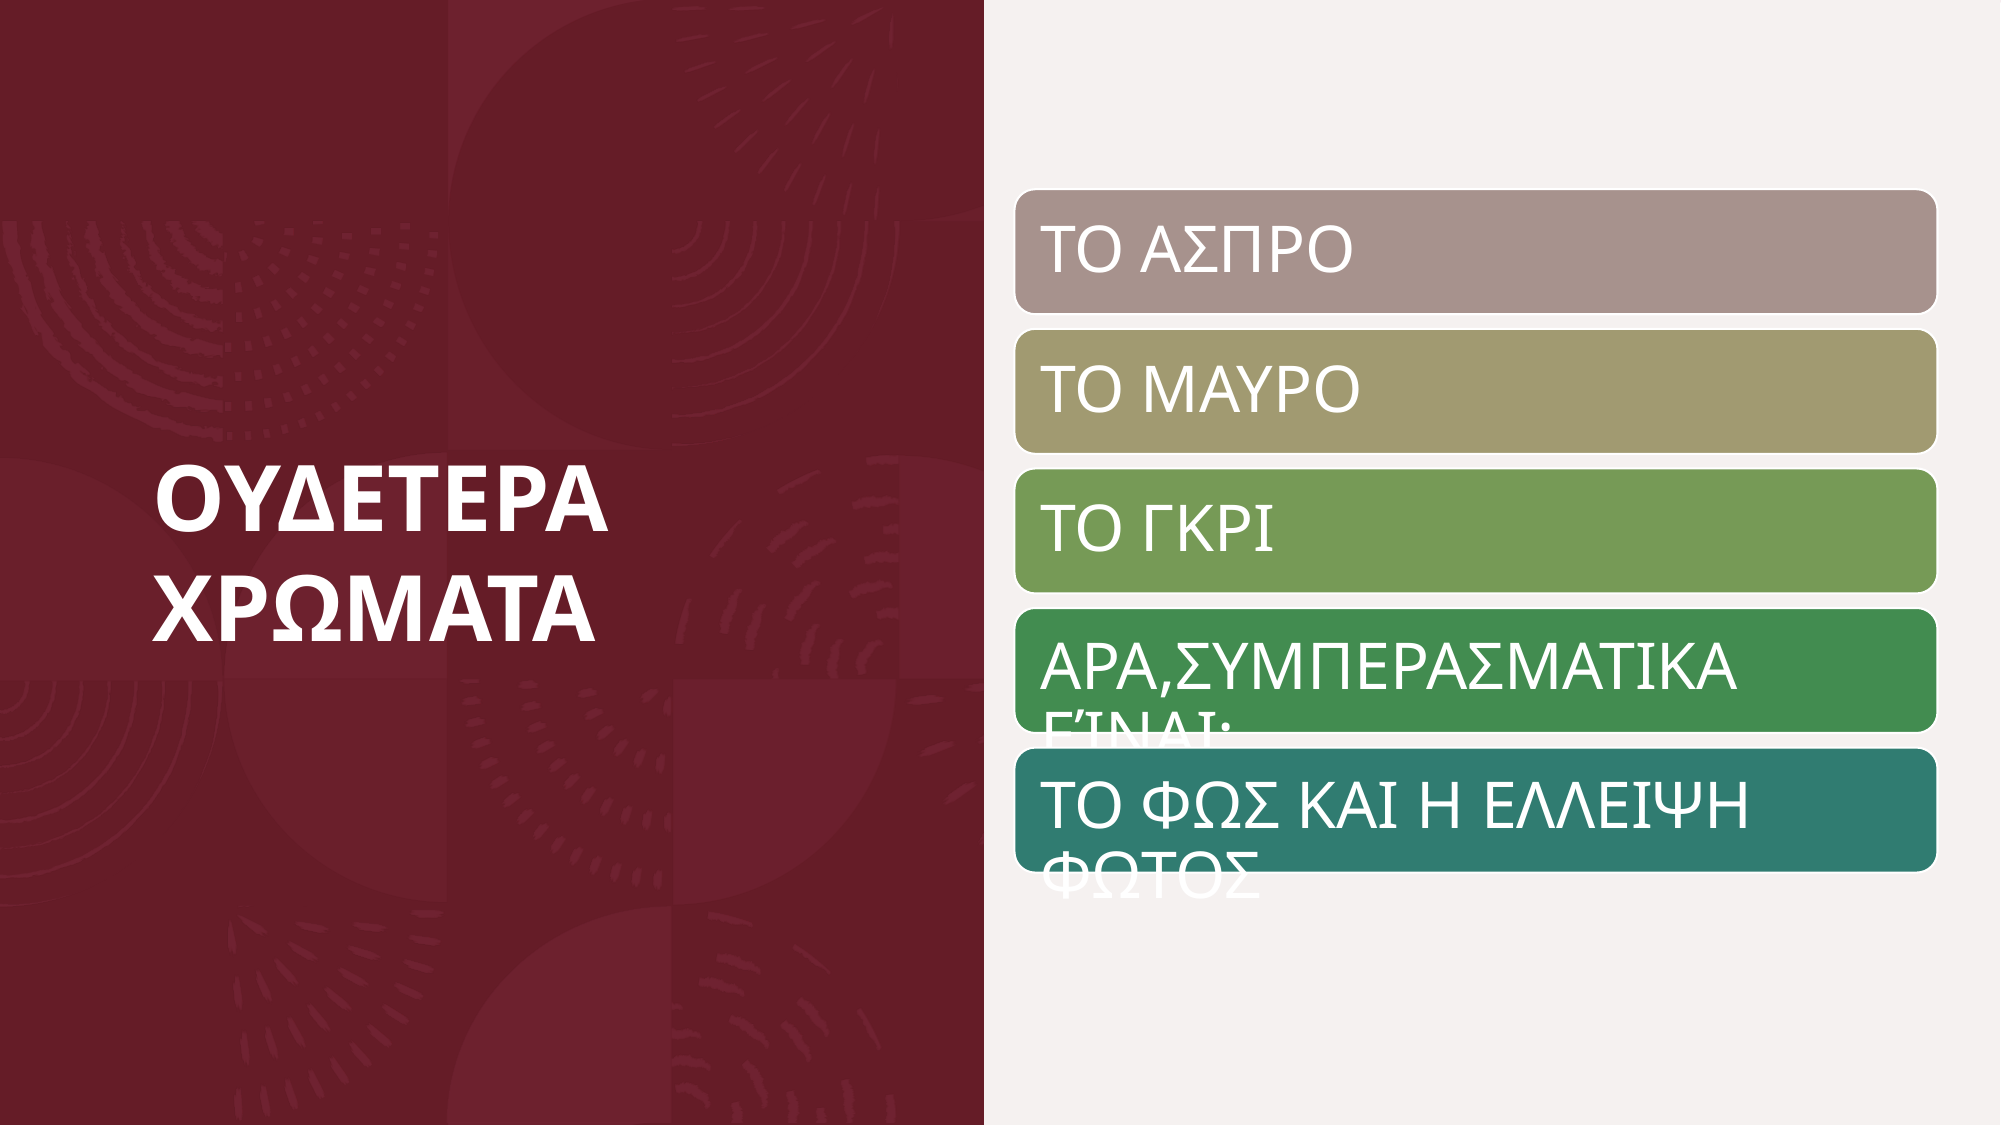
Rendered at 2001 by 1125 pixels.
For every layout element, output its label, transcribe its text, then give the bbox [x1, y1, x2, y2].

text_box [0, 0, 2000, 1125]
text_box ΤΟ ΓΚΡΙ [1014, 468, 1938, 594]
text_box ΑΡΑ,ΣΥΜΠΕΡΑΣΜΑΤΙΚΑ ΕΊΝΑΙ: [1014, 607, 1938, 733]
text_box ΤΟ ΦΩΣ ΚΑΙ Η ΕΛΛΕΙΨΗ ΦΩΤΟΣ [1014, 747, 1938, 873]
title ΟΥΔΕΤΕΡΑ ΧΡΩΜΑΤΑ [137, 91, 938, 1007]
text_box ΤΟ ΑΣΠΡΟ [1014, 189, 1938, 315]
text_box ΤΟ ΜΑΥΡΟ [1014, 328, 1938, 454]
